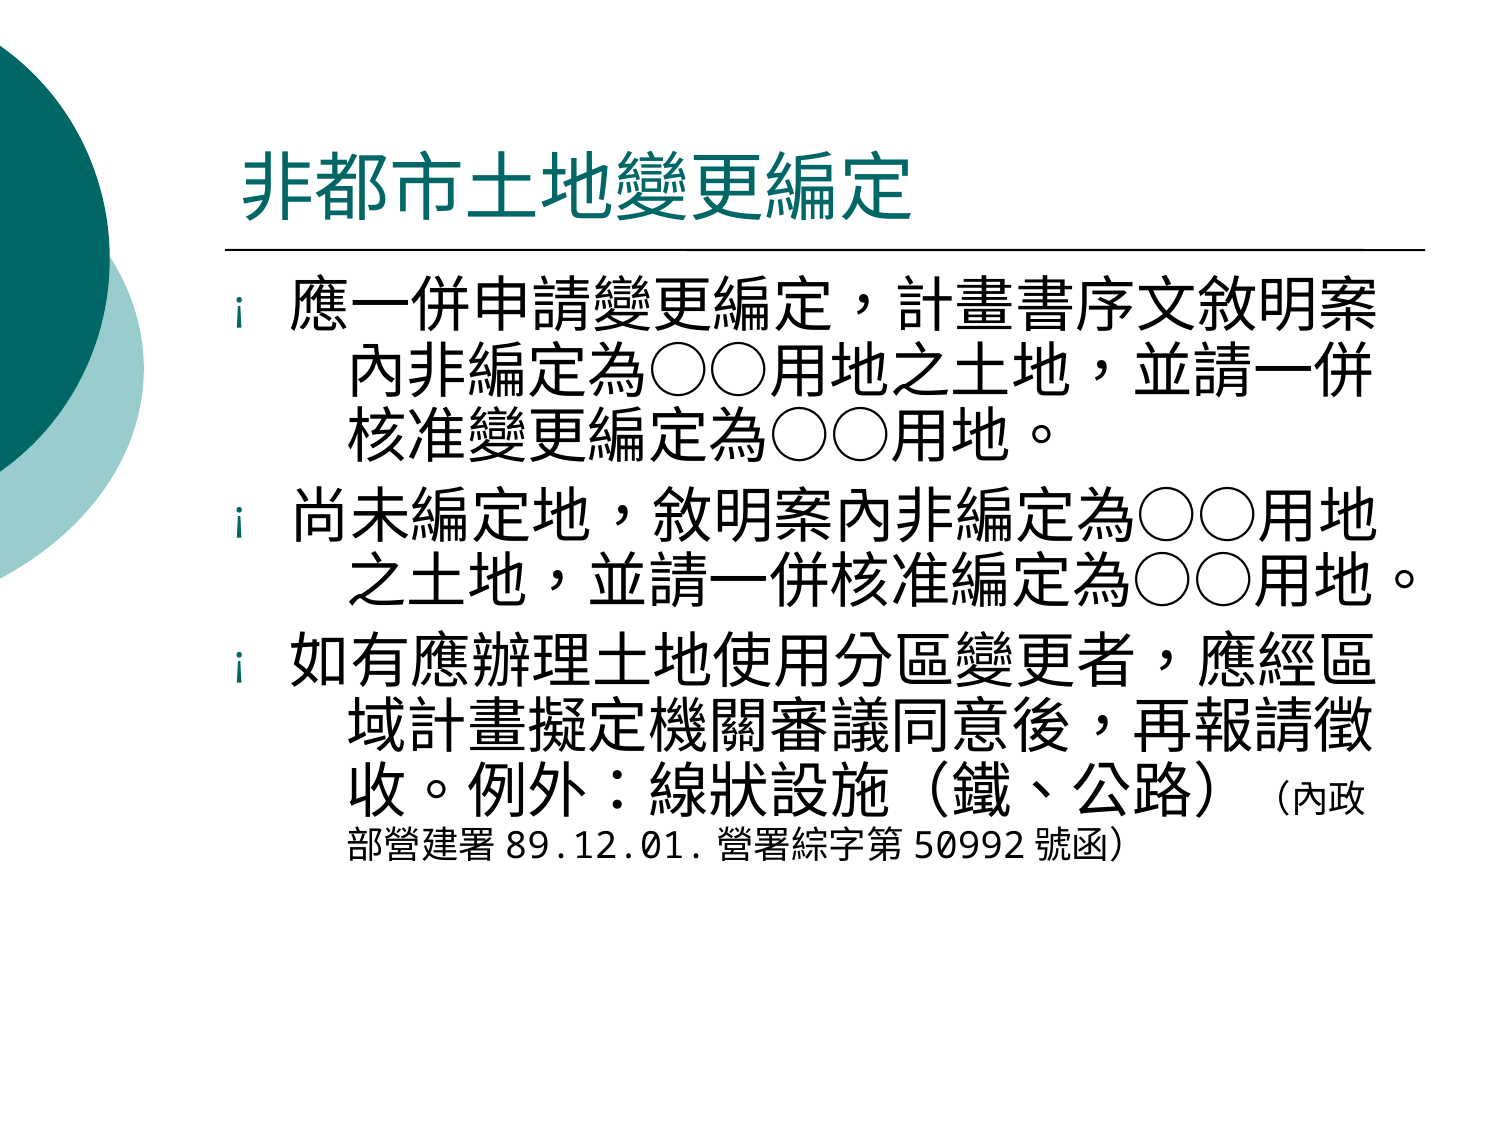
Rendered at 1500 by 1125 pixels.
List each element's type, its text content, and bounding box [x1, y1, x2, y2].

list 應一併申請變更編定，計畫書序文敘明案內非編定為○○用地之土地，並請一併核准變更編定為○○用地。 尚未編定地，敘明案內非編定為○○用地之土地，並請一併核准編定為○○用地。 如有應辦理土地使用分區變更者，應經區域計畫擬定機關審議同意後，再報請徵收。例外：線狀設施（鐵、公路）（內政部營建署89.12.01.營署綜字第50992號函） [218, 267, 1419, 987]
title 非都市土地變更編定 [224, 49, 1425, 237]
